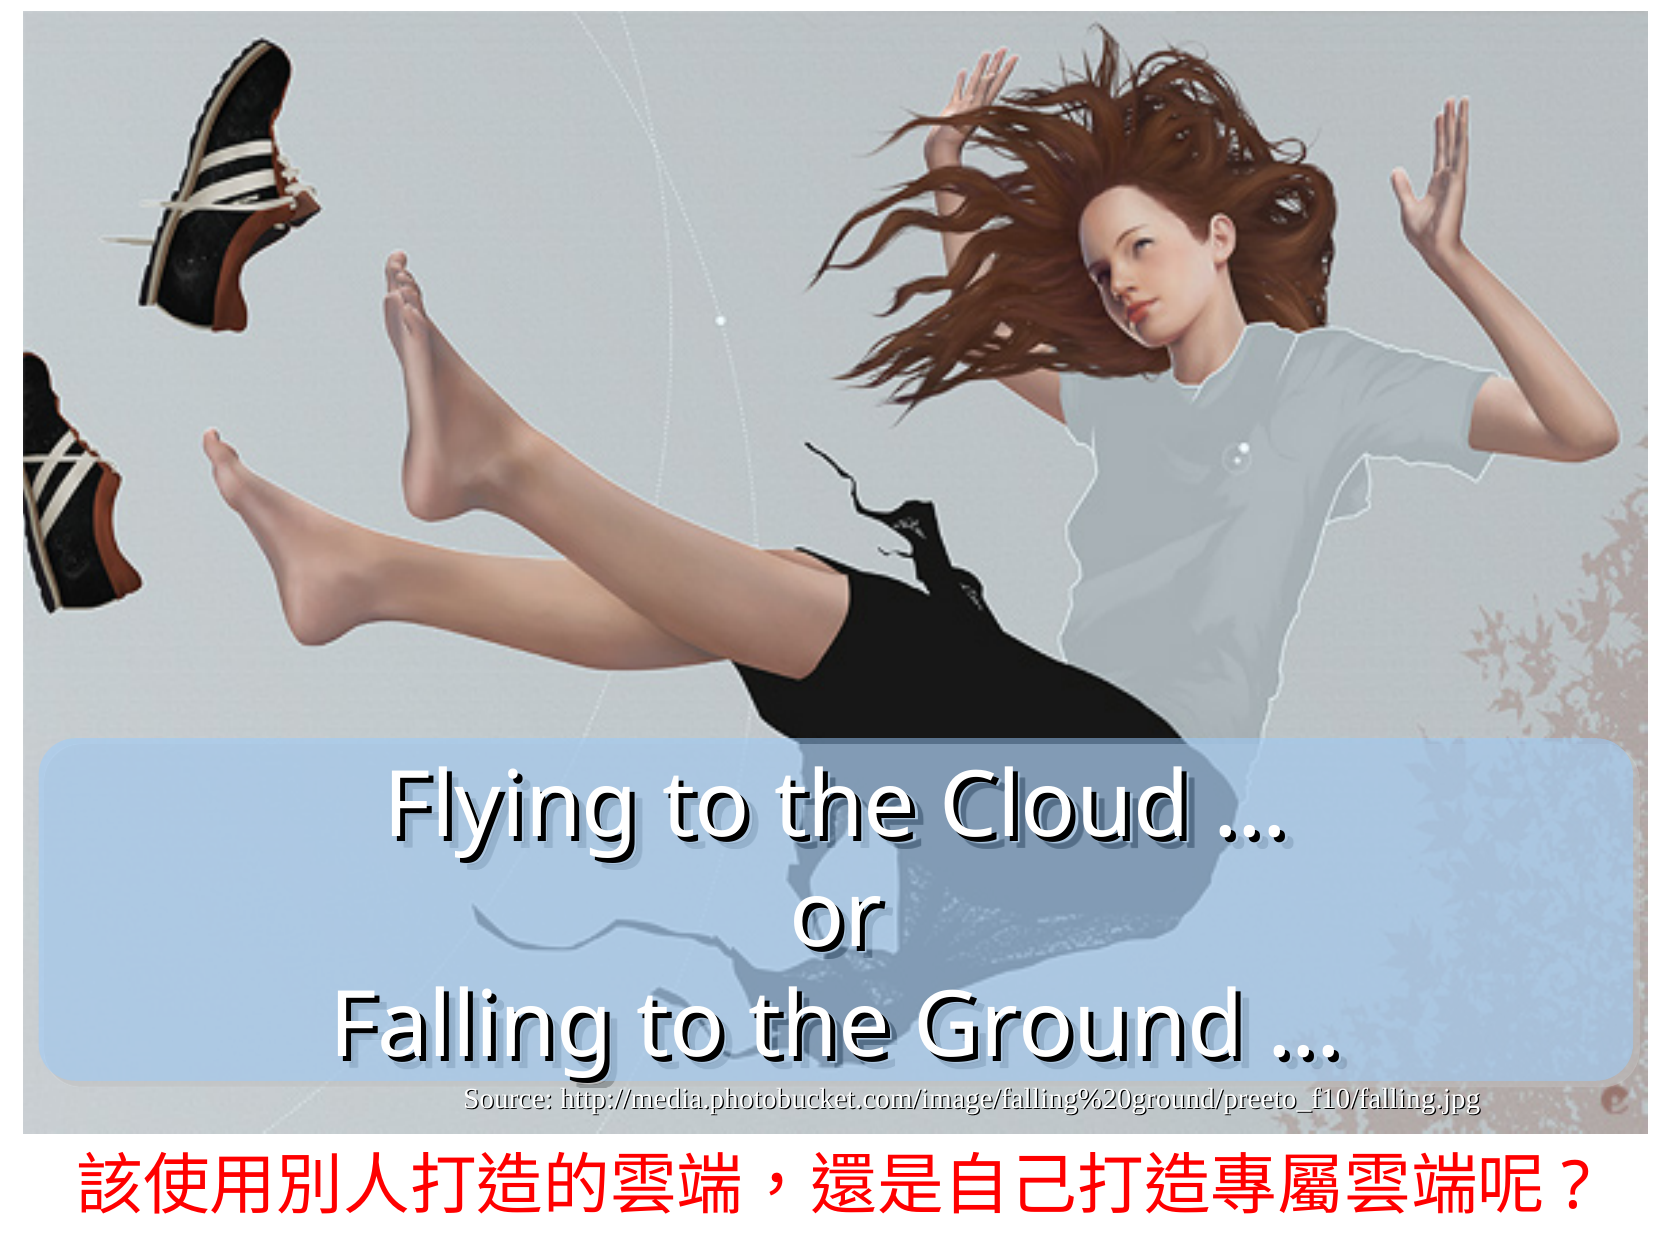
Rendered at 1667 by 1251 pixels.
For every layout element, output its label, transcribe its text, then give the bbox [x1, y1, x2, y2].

text_box Source: http://media.photobucket.com/image/falling%20ground/preeto_f10/falling.jpg [307, 1071, 1638, 1132]
text_box Flying to the Cloud ... or Falling to the Ground ... [38, 738, 1634, 1081]
text_box 該使用別人打造的雲端，還是自己打造專屬雲端呢? [0, 1134, 1667, 1251]
picture [23, 11, 1648, 1134]
